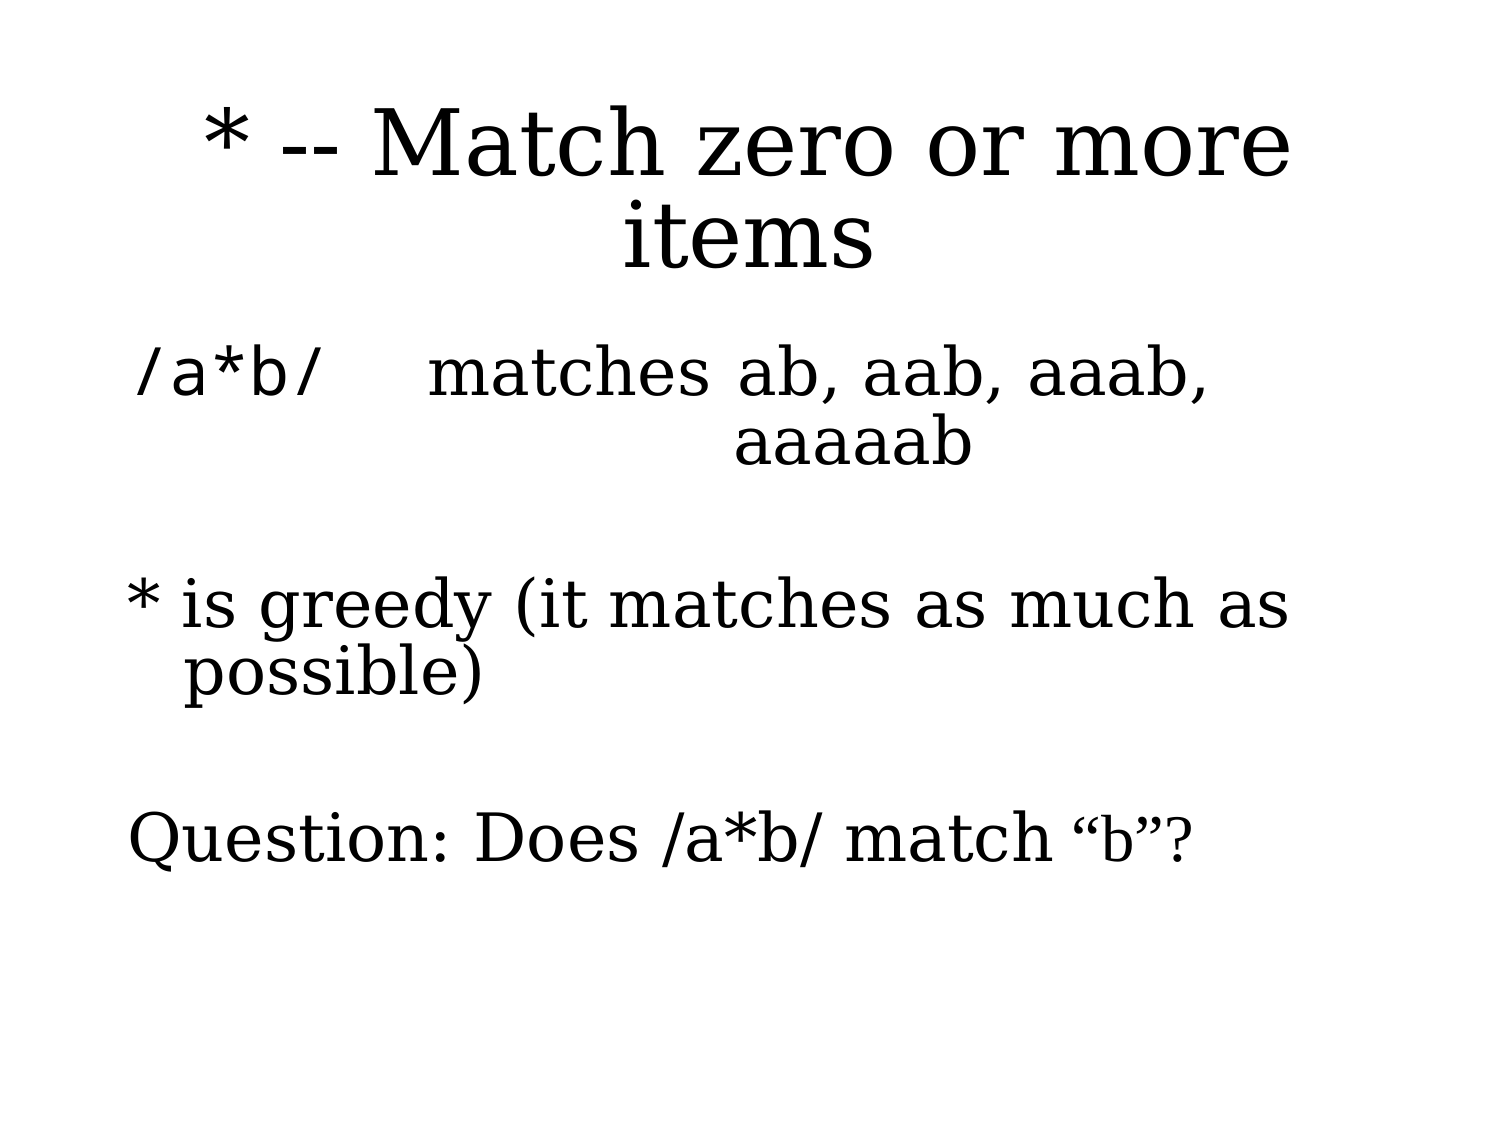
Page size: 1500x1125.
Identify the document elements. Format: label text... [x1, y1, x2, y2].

list /a*b/ matches ab, aab, aaab, aaaaab * is greedy (it matches as much as possible) Question: Does /a*b/ match “b”? [112, 324, 1388, 1000]
title * -- Match zero or more items [112, 86, 1388, 301]
